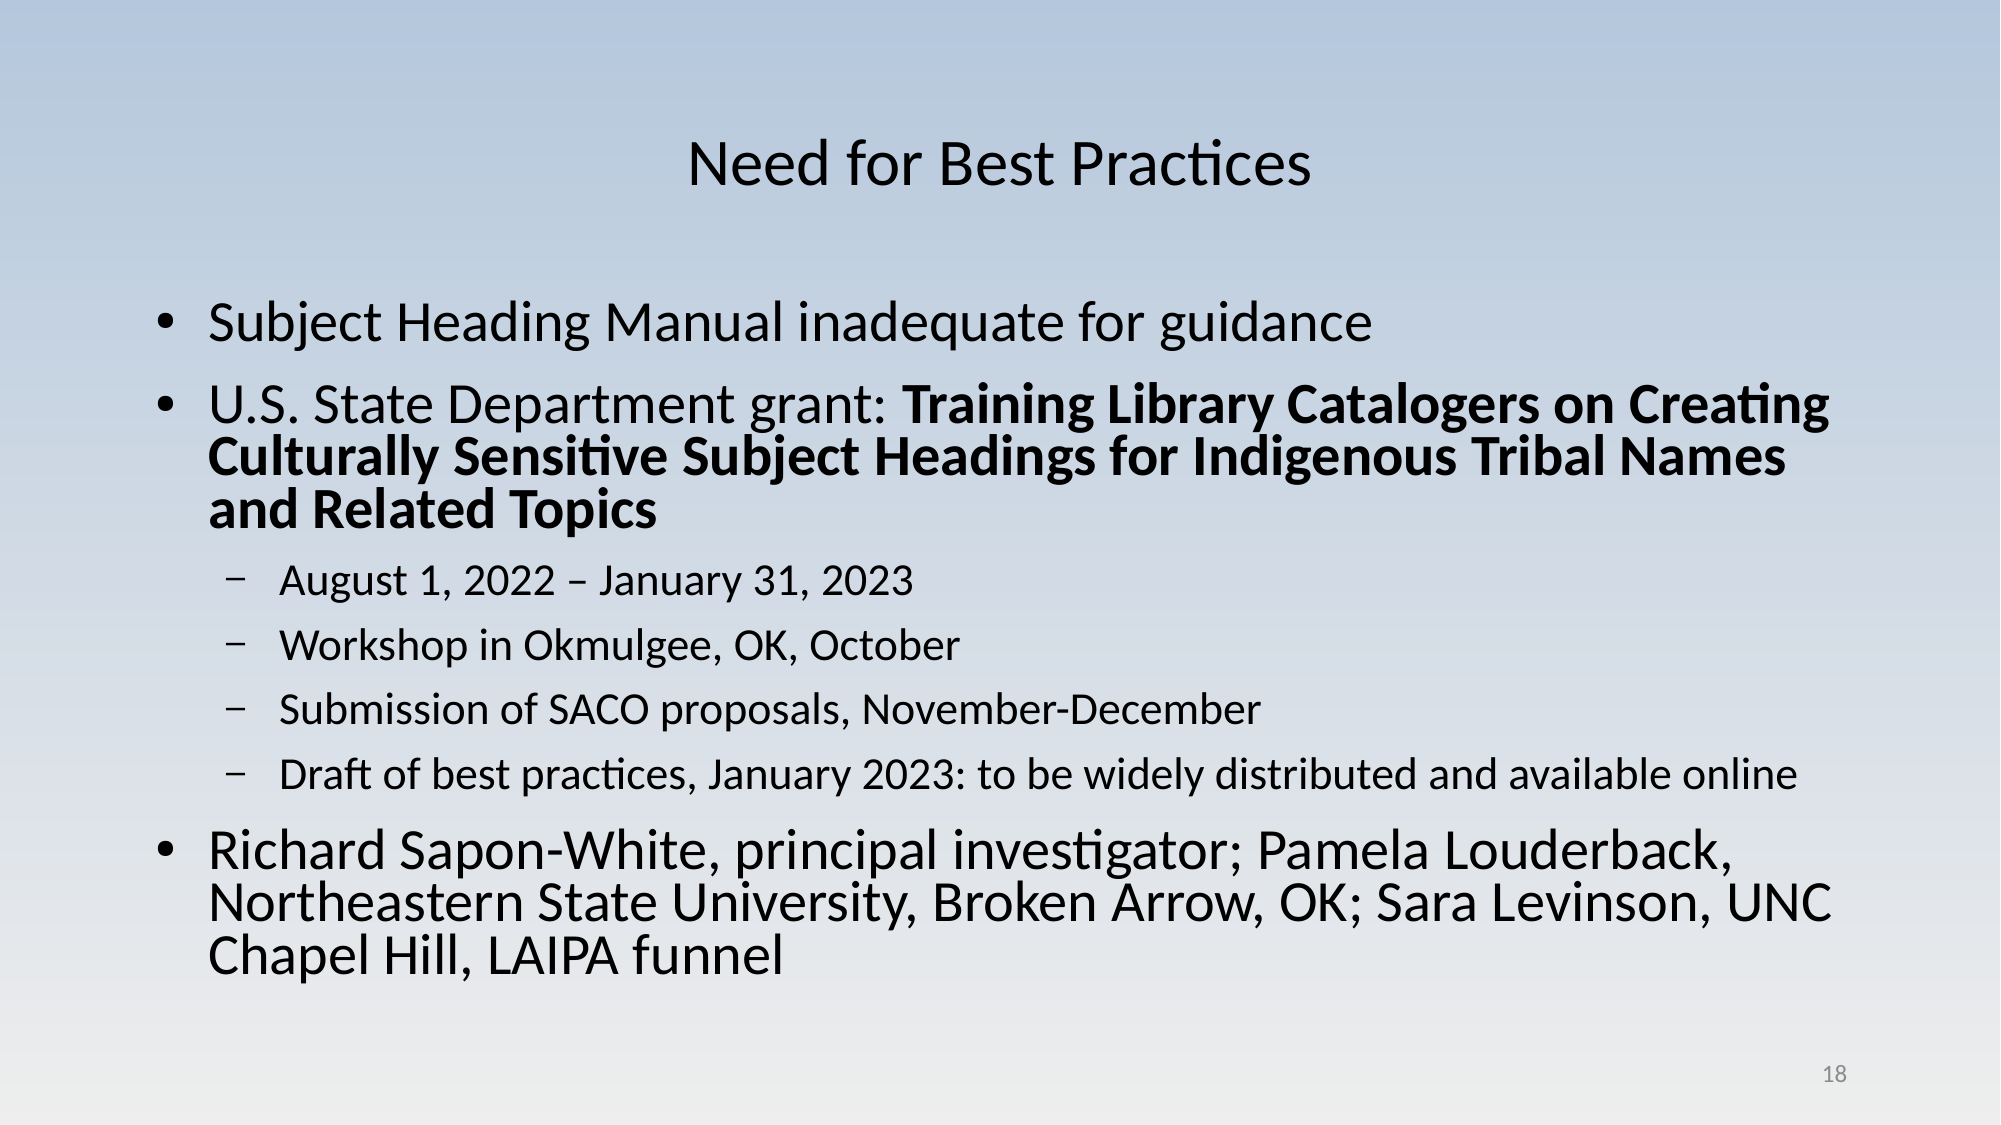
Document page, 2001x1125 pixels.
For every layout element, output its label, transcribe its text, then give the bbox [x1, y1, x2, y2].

title Need for Best Practices [137, 59, 1863, 278]
list Subject Heading Manual inadequate for guidance U.S. State Department grant: Training Library Catalogers on Creating Culturally Sensitive Subject Headings for Indigenous Tribal Names and Related Topics August 1, 2022 – January 31, 2023 Workshop in Okmulgee, OK, October Submission of SACO proposals, November-December Draft of best practices, January 2023: to be widely distributed and available online Richard Sapon-White, principal investigator; Pamela Louderback, Northeastern State University, Broken Arrow, OK; Sara Levinson, UNC Chapel Hill, LAIPA funnel [137, 299, 1863, 1014]
